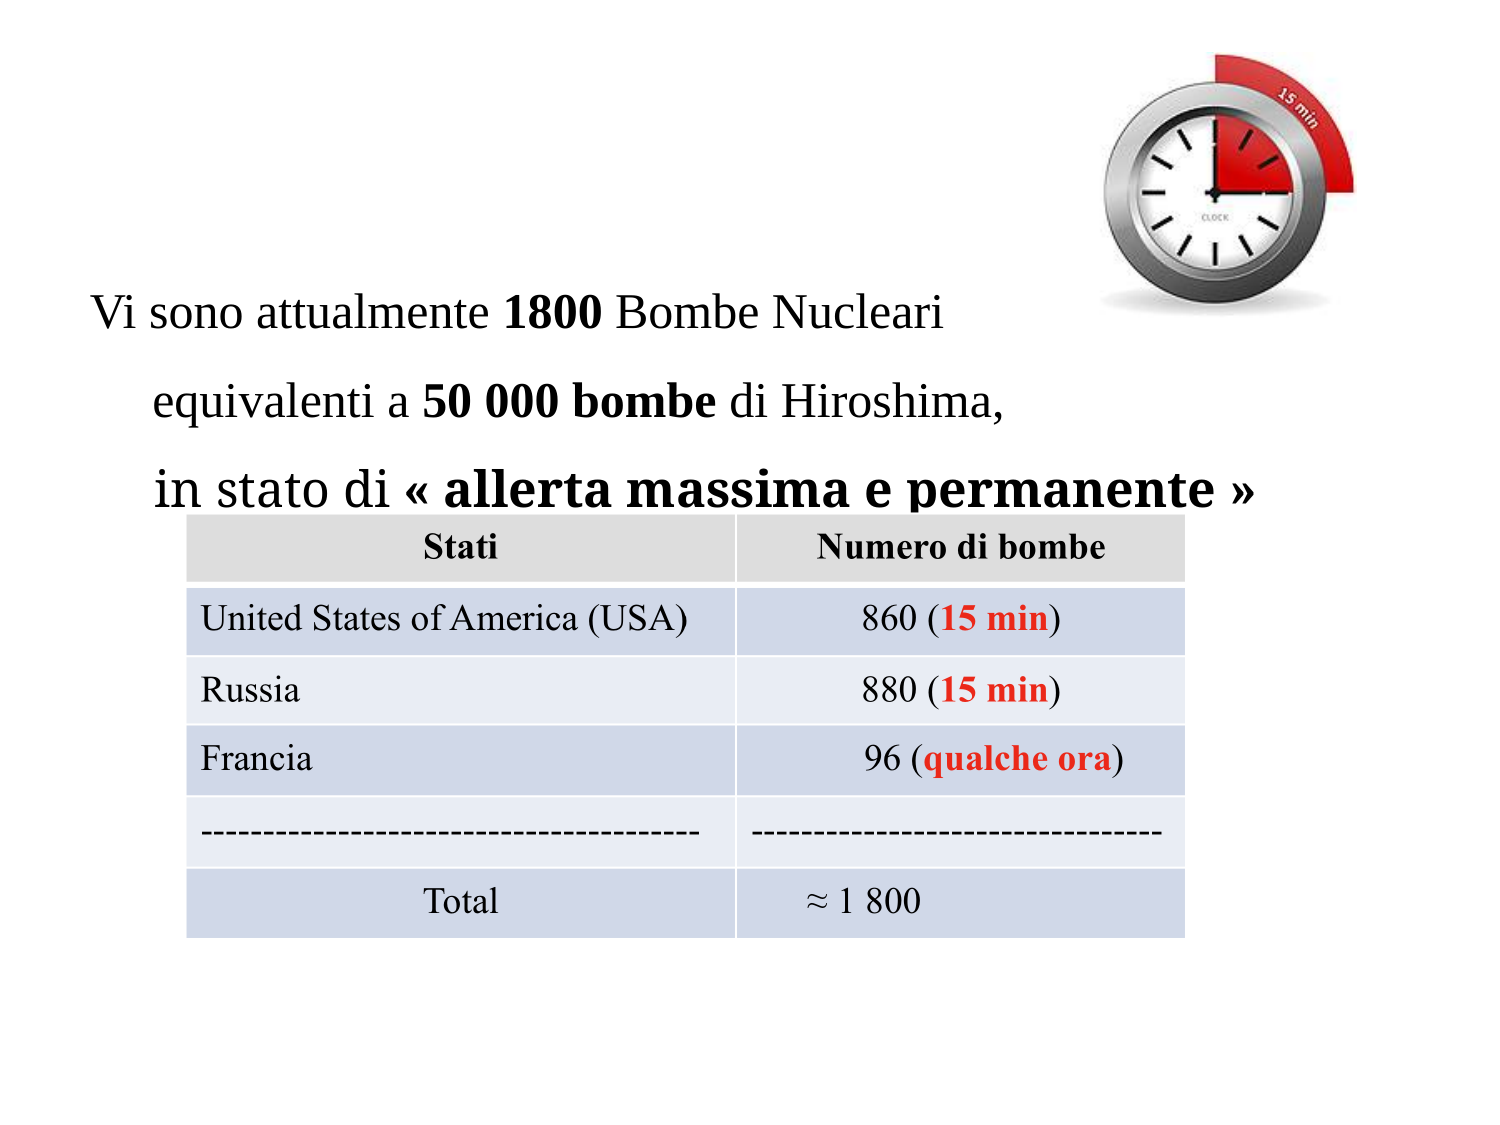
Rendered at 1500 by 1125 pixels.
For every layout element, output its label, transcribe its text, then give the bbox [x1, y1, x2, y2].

picture [1074, 52, 1357, 334]
list Vi sono attualmente 1800 Bombe Nucleari equivalenti a 50 000 bombe di Hiroshima, in stato di « allerta massima e permanente » [75, 52, 1425, 1005]
picture [179, 507, 1192, 945]
